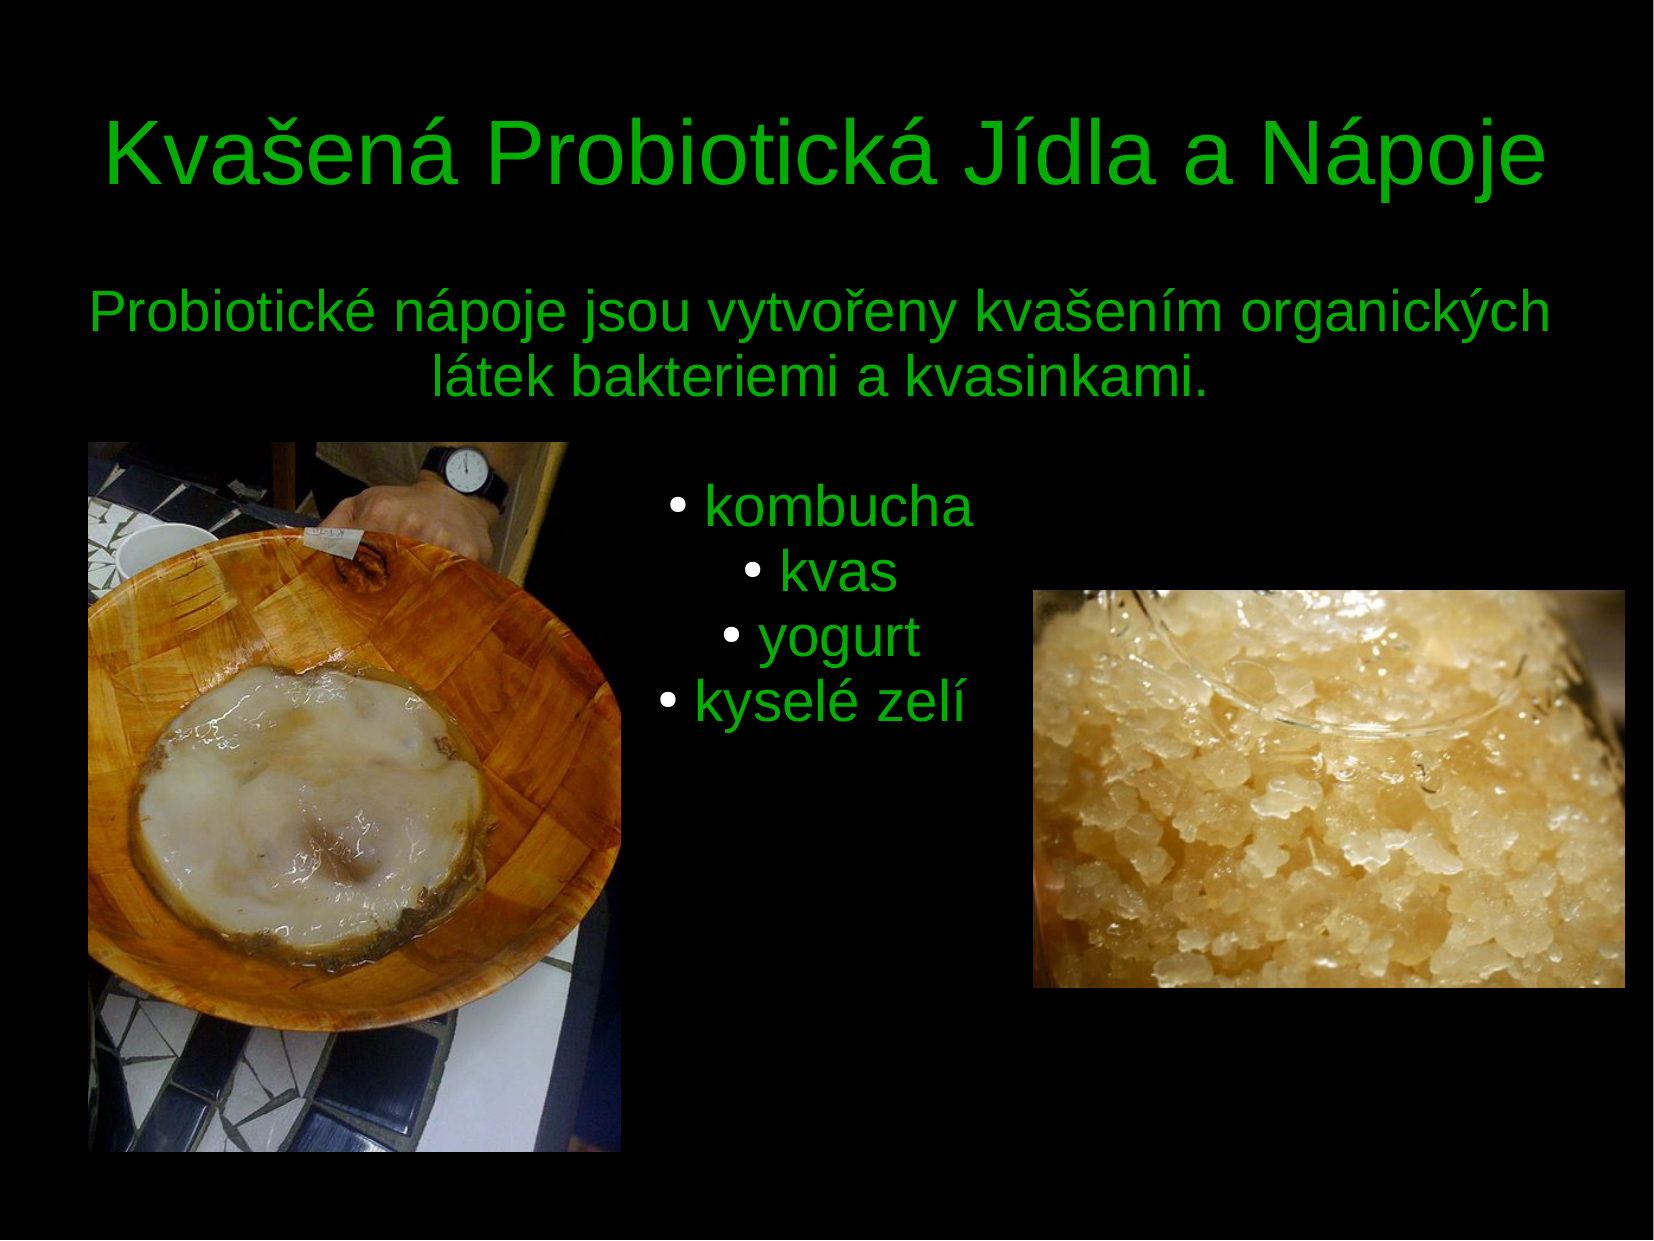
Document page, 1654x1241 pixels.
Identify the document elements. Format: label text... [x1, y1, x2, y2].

subtitle Probiotické nápoje jsou vytvořeny kvašením organických látek bakteriemi a kvasinkami. kombucha kvas yogurt kyselé zelí [76, 96, 1565, 916]
picture [88, 442, 621, 1152]
picture [1033, 590, 1625, 988]
title Kvašená Probiotická Jídla a Nápoje [82, 56, 1571, 250]
